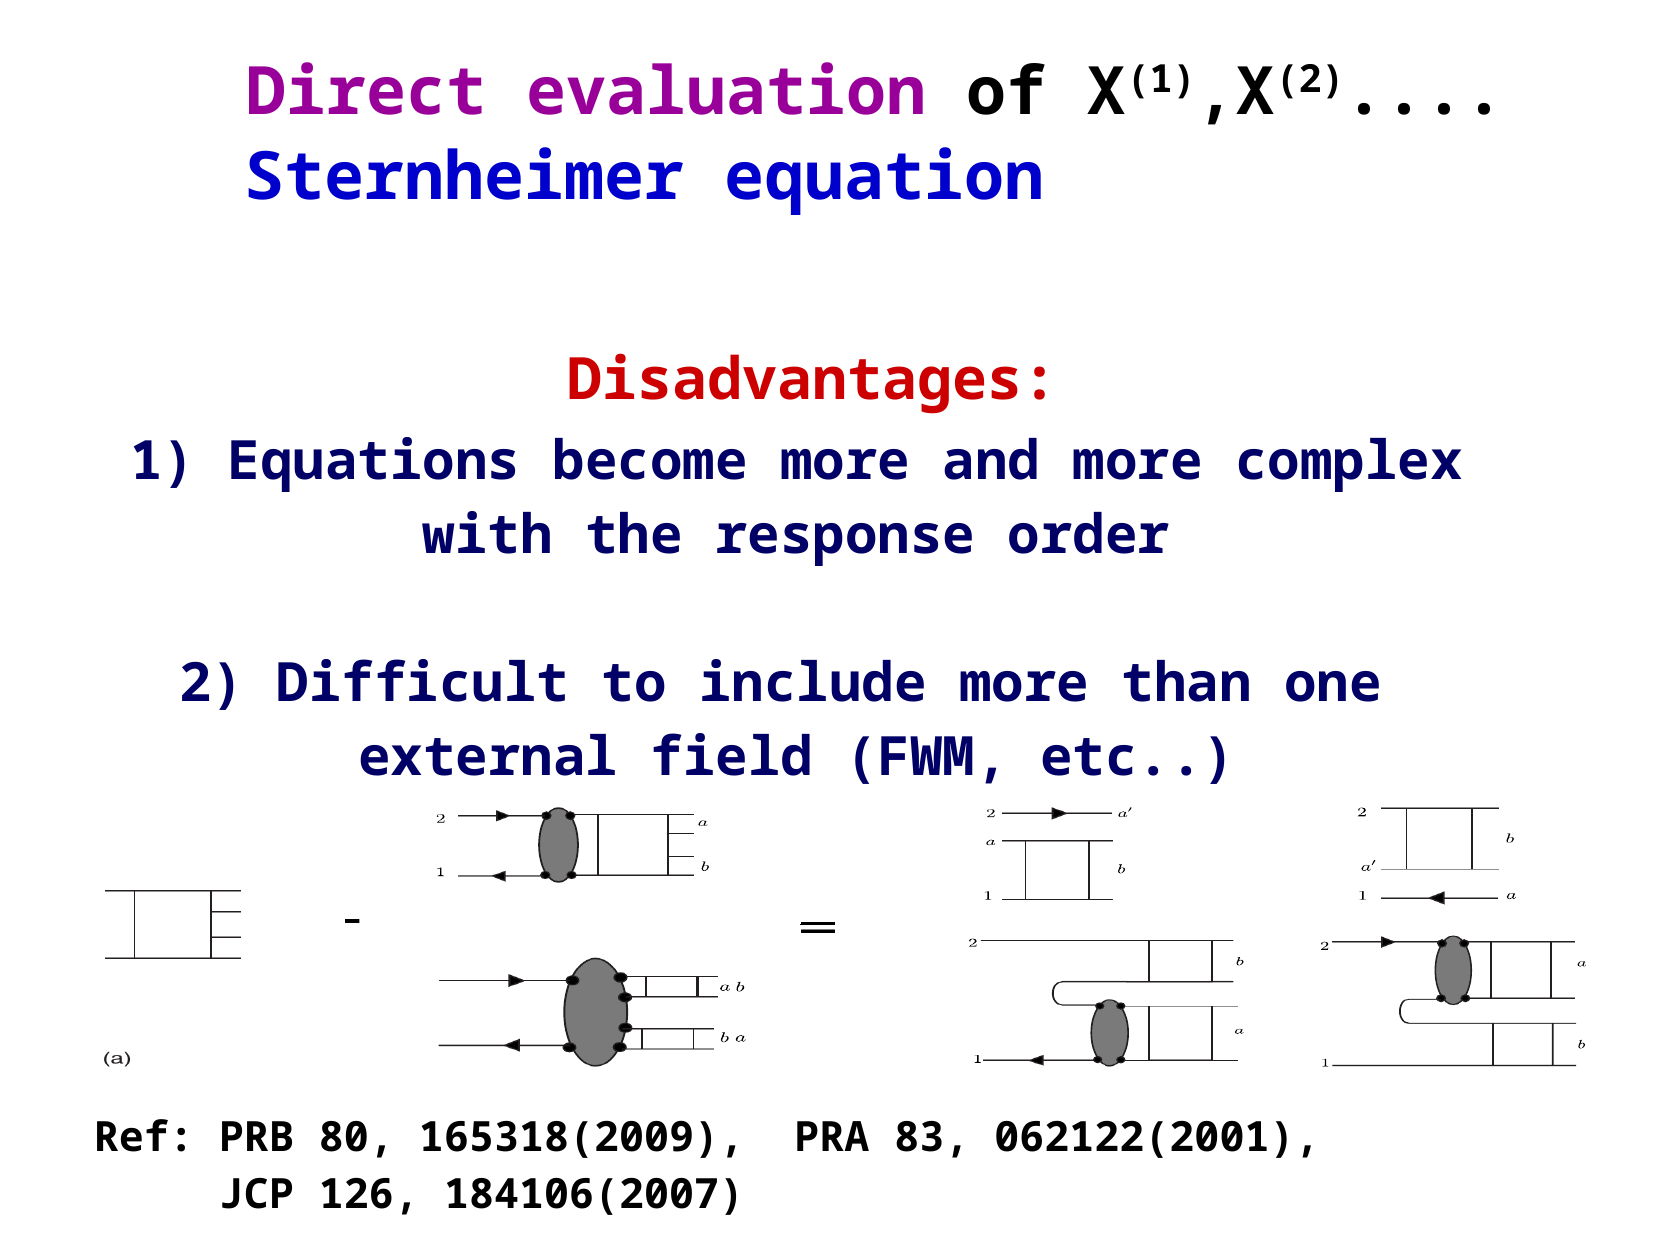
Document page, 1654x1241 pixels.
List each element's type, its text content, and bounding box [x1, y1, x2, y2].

picture [75, 794, 1621, 1081]
title 1) Equations become more and more complex with the response order 2) Difficult to include more than one external field (FWM, etc..) [63, 450, 1531, 763]
title Disadvantages: [495, 330, 1096, 424]
text_box Sternheimer equation [168, 135, 1099, 213]
title Direct evaluation of X(1),X(2).... [15, 41, 1591, 136]
text_box Ref: PRB 80, 165318(2009), PRA 83, 062122(2001), JCP 126, 184106(2007) [58, 1110, 1606, 1217]
